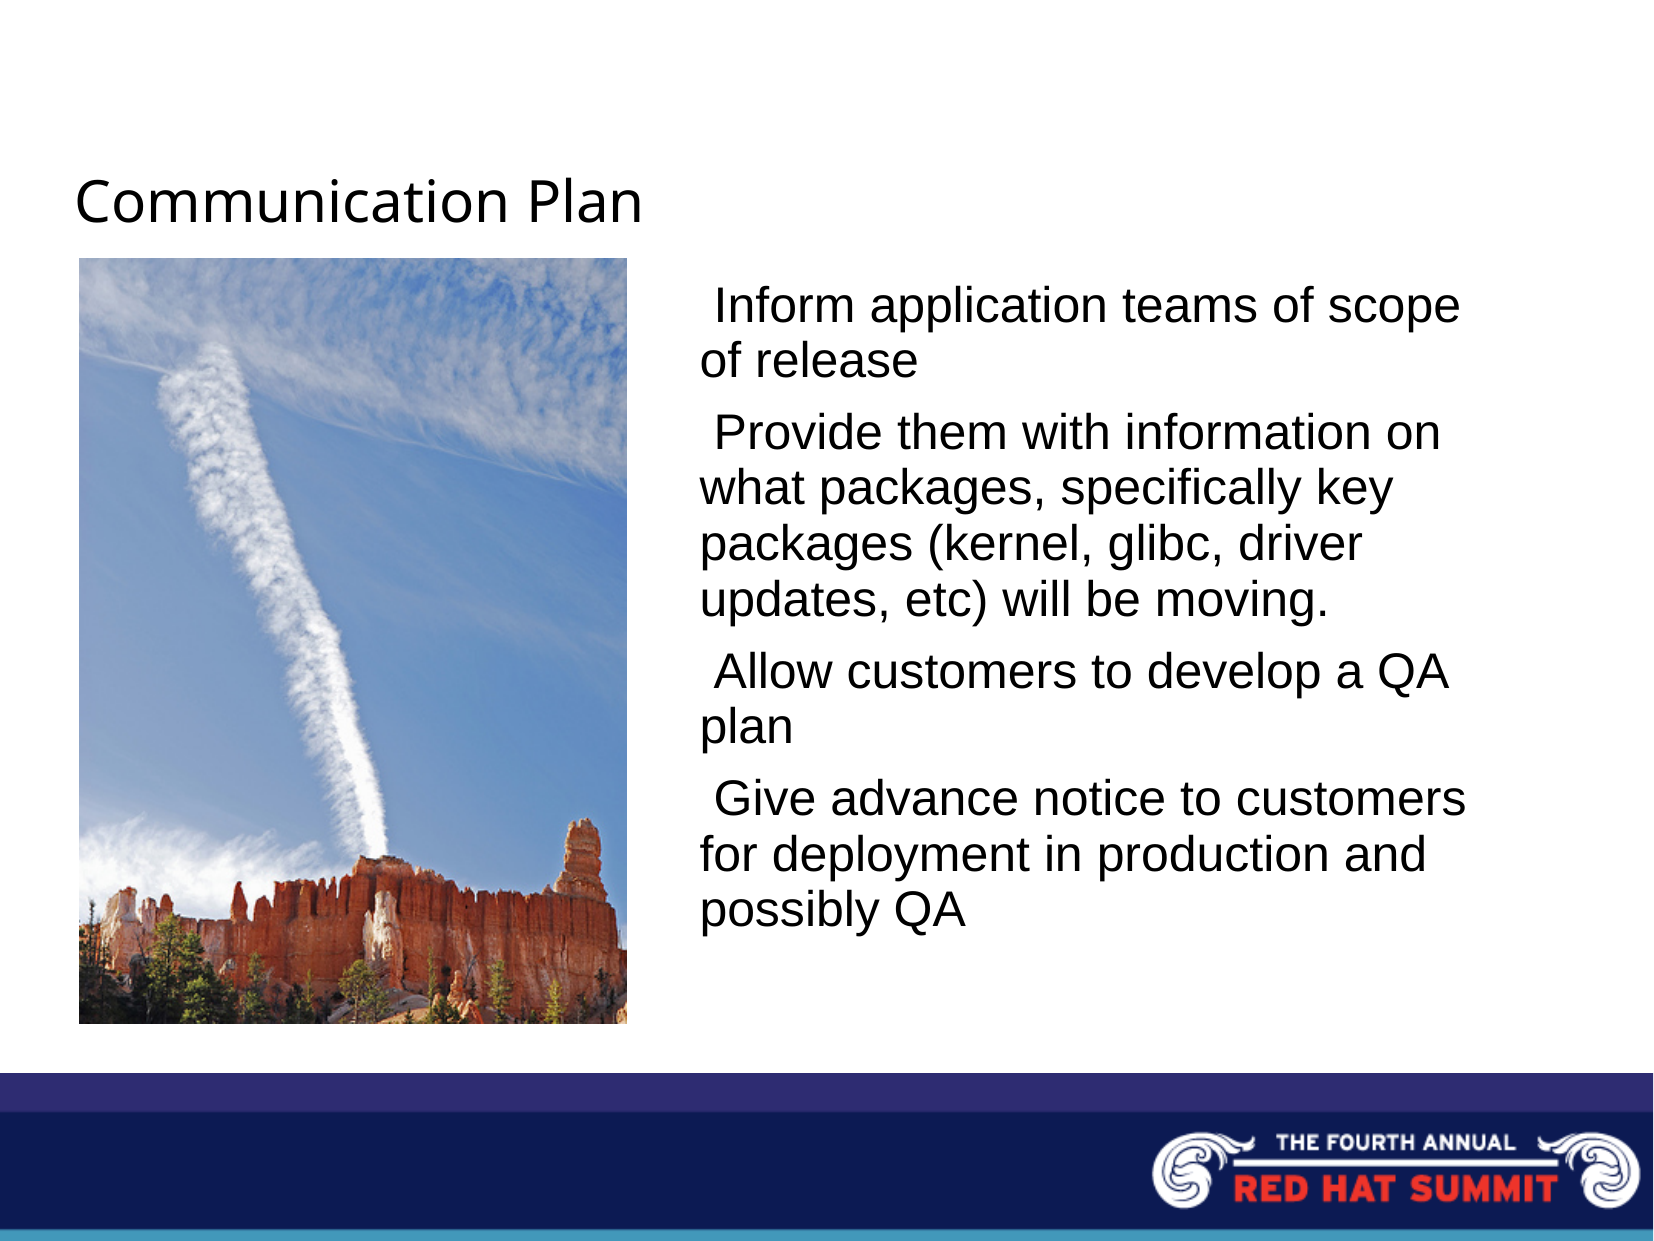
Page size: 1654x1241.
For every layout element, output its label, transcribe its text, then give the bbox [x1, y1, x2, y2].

title Communication Plan [74, 140, 1506, 259]
list Inform application teams of scope of release Provide them with information on what packages, specifically key packages (kernel, glibc, driver updates, etc) will be moving. Allow customers to develop a QA plan Give advance notice to customers for deployment in production and possibly QA [699, 276, 1500, 1186]
picture [79, 258, 627, 1024]
picture [0, 1073, 1654, 1241]
